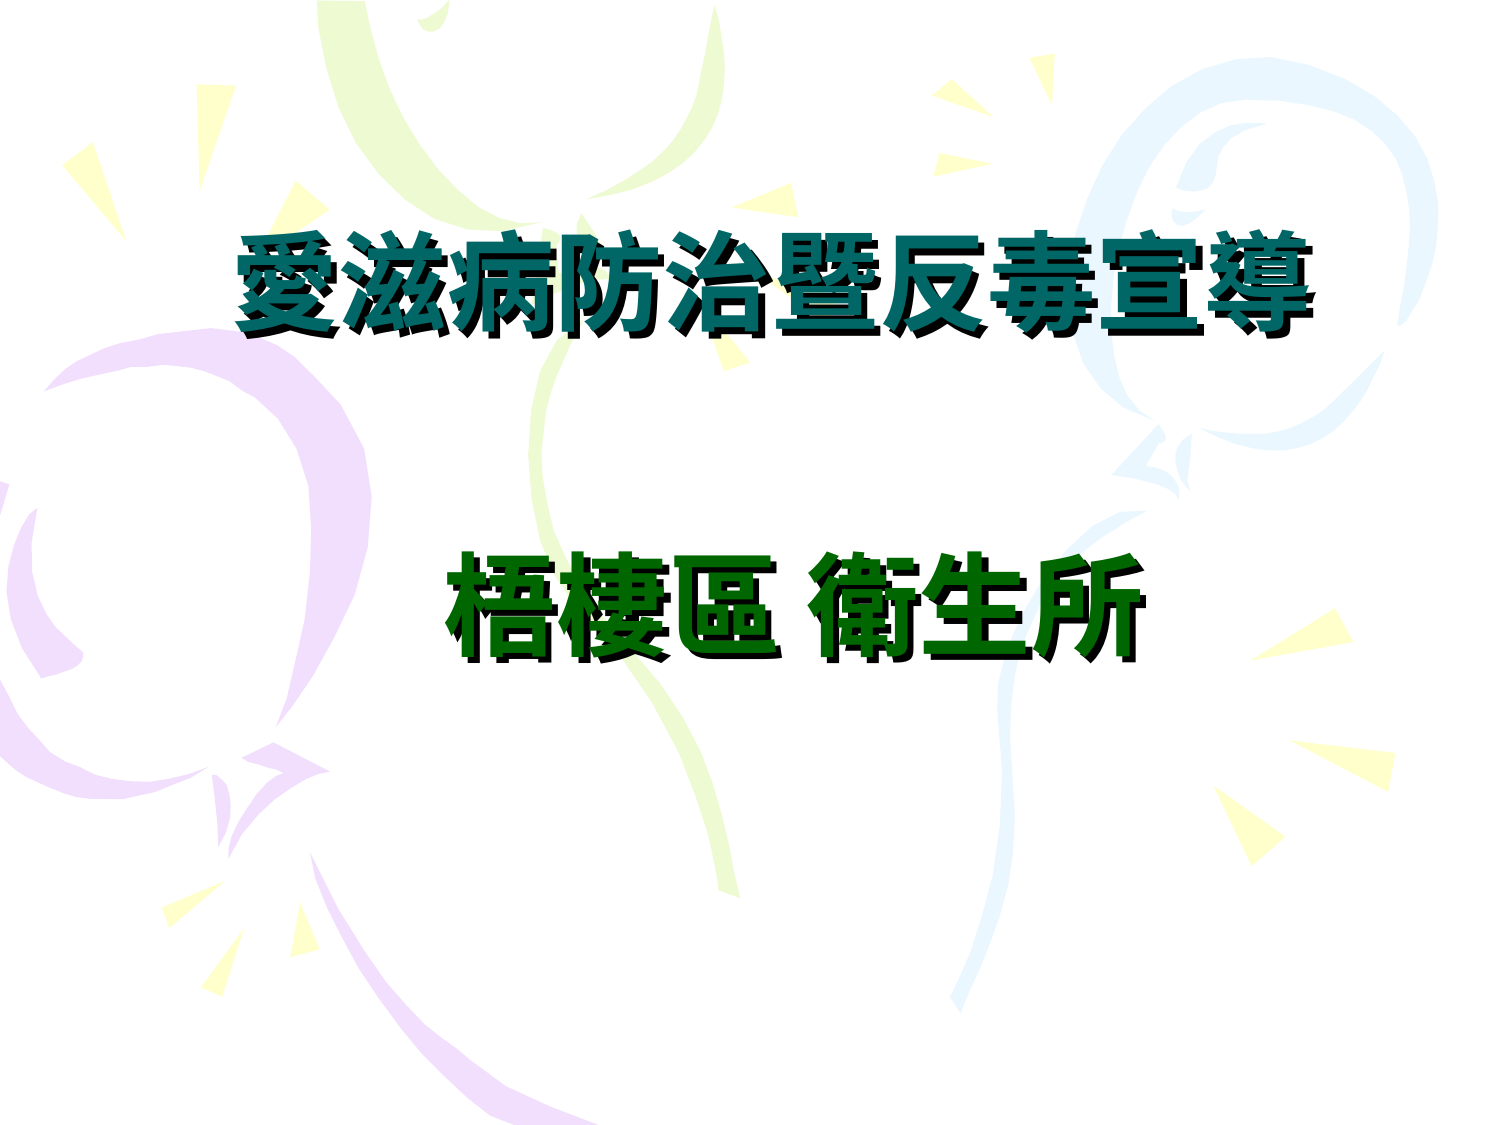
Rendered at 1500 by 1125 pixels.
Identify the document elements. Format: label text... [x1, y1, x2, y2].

title 愛滋病防治暨反毒宣導 [194, 137, 1348, 354]
subtitle 梧棲區 衛生所 [289, 527, 1298, 996]
